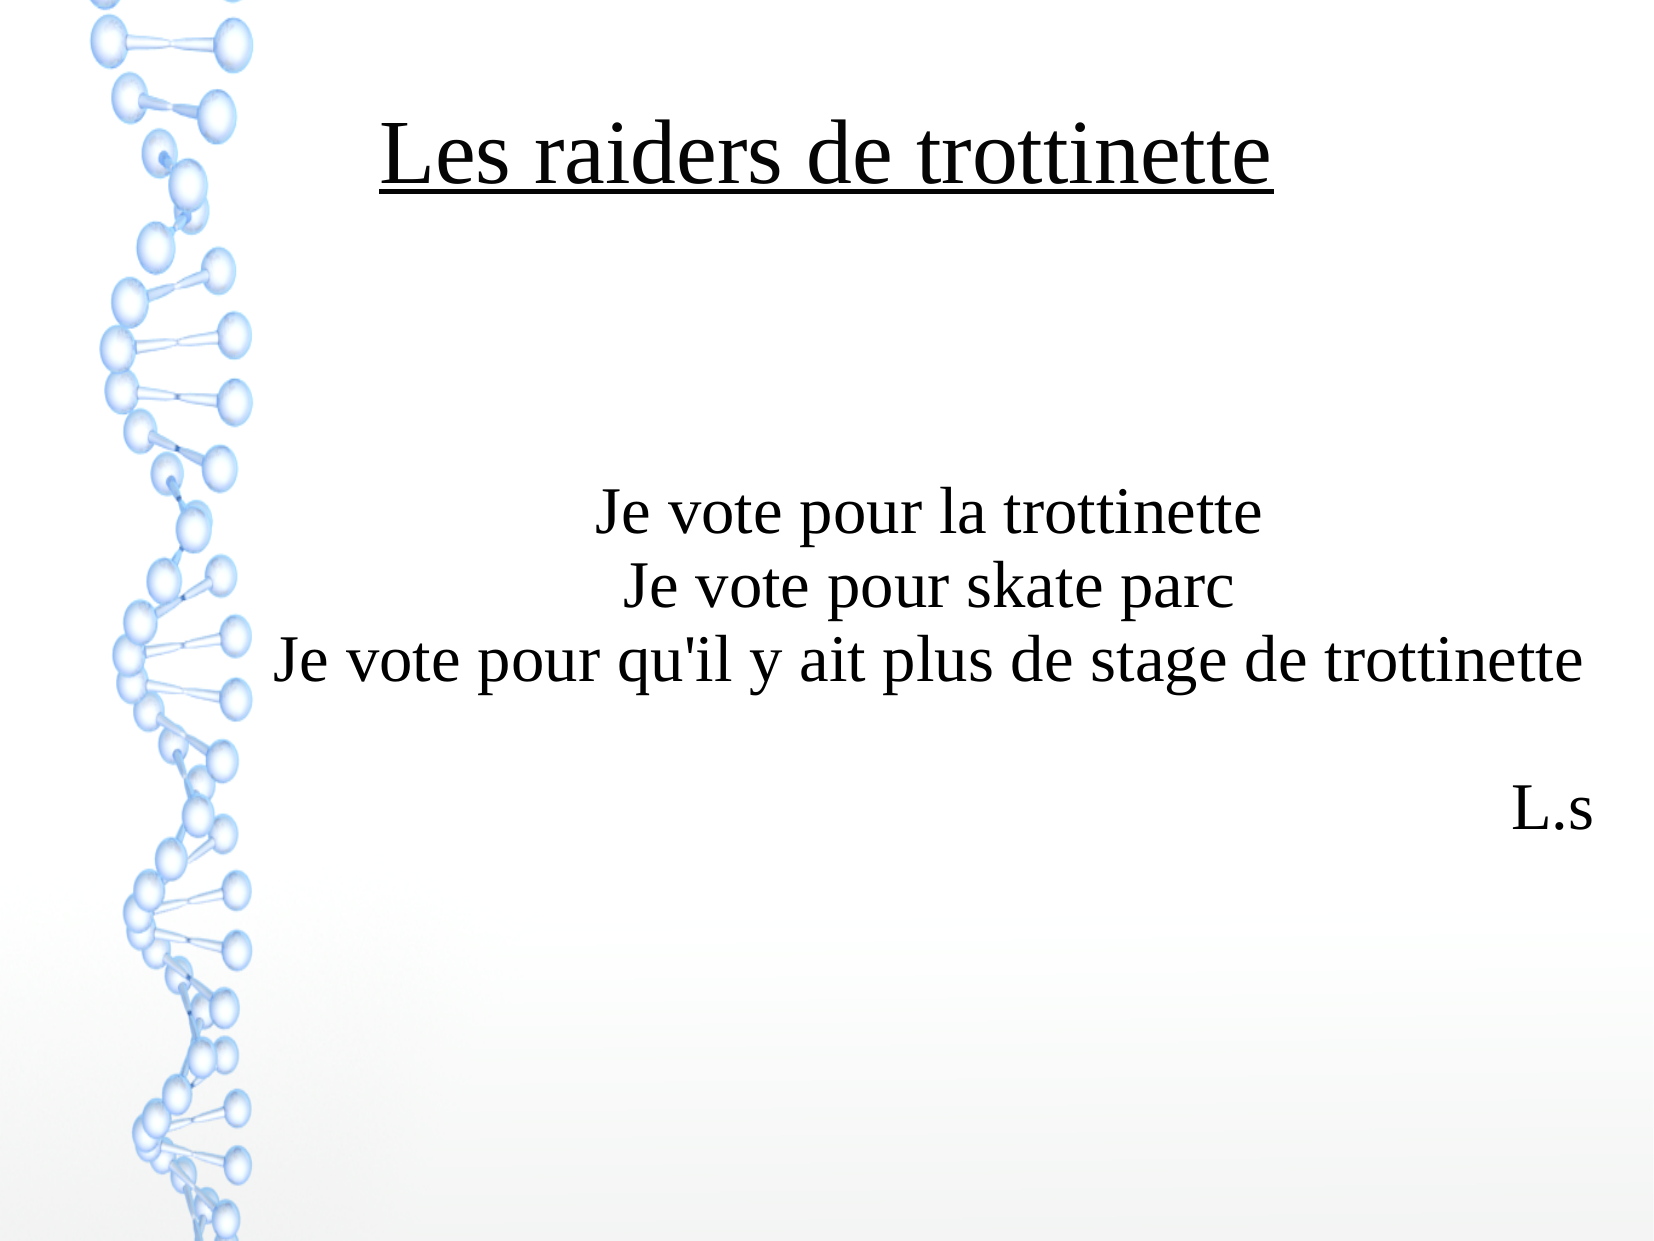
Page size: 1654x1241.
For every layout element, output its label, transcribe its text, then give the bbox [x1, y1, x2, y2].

title Les raiders de trottinette [82, 49, 1571, 257]
picture [0, 0, 1654, 1241]
subtitle Je vote pour la trottinette Je vote pour skate parc Je vote pour qu'il y ait plus de stage de trottinette L.s [265, 299, 1595, 1019]
